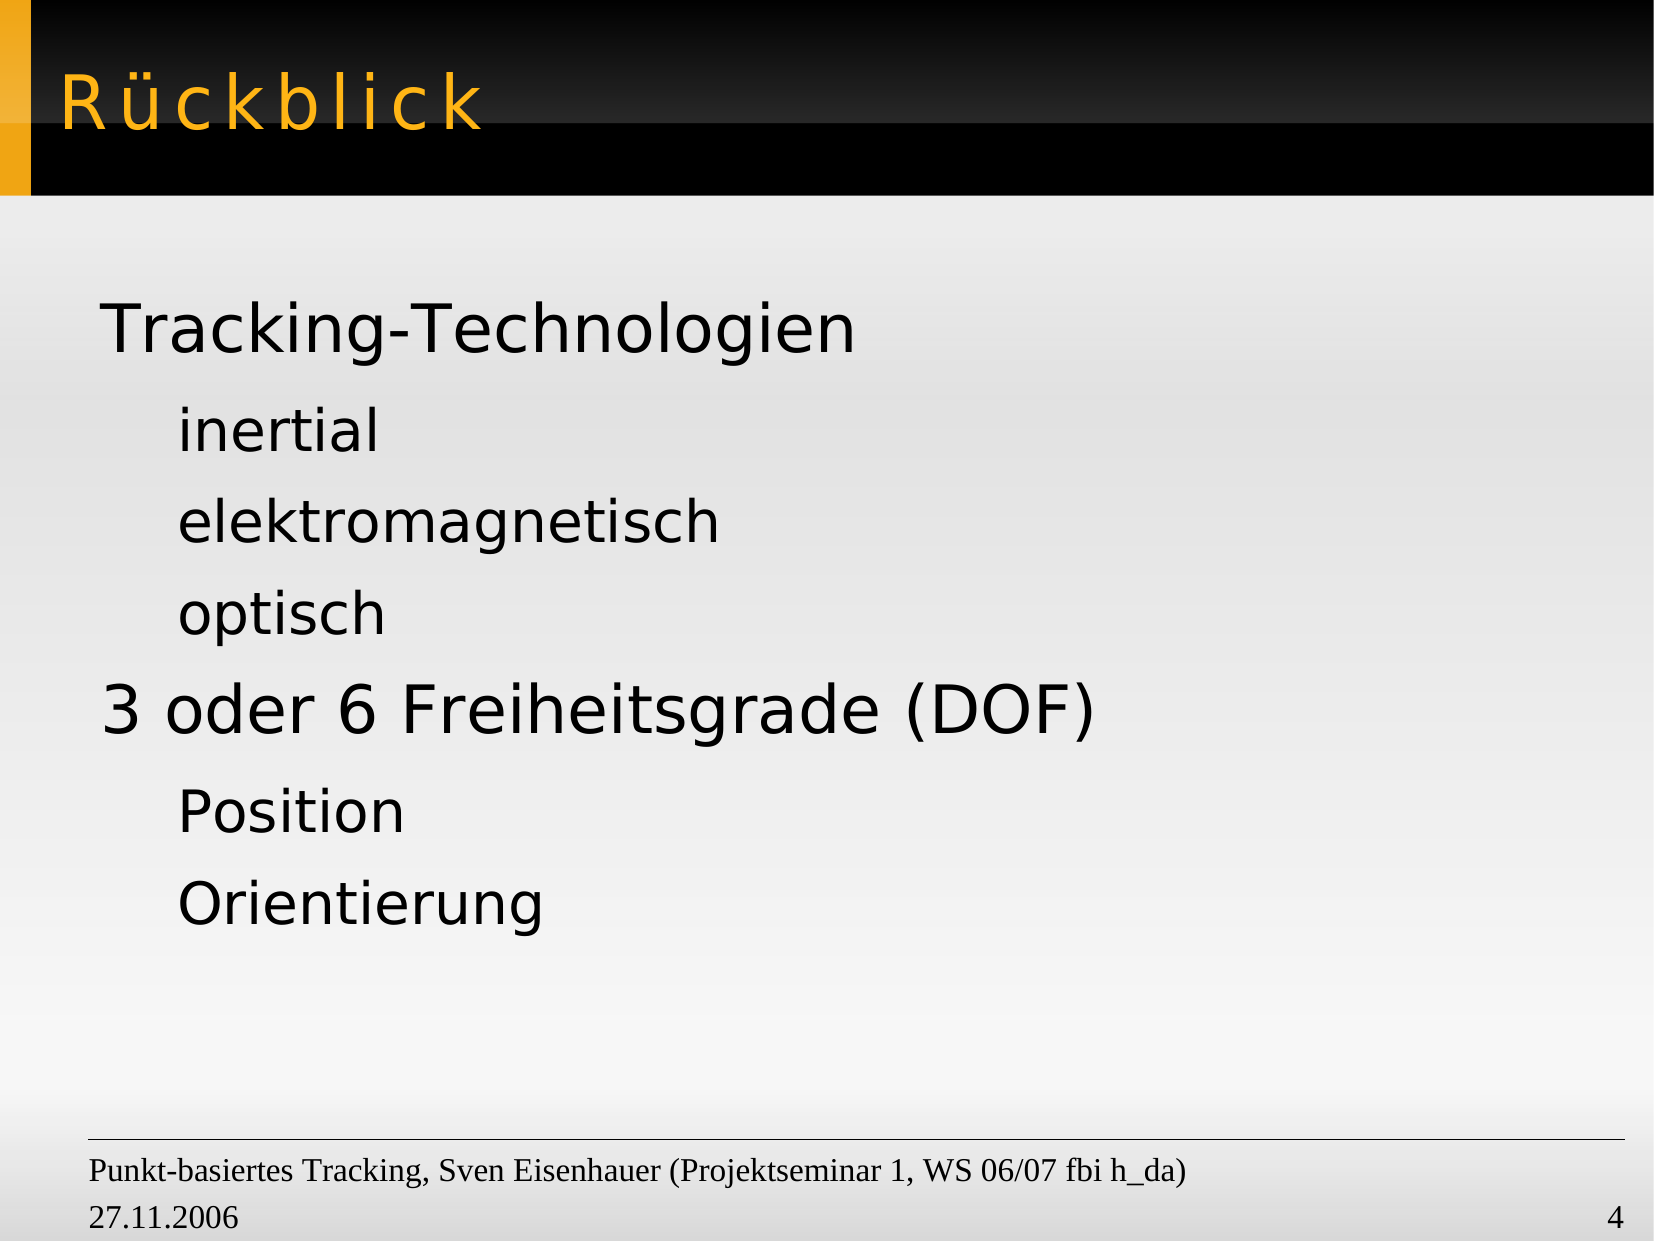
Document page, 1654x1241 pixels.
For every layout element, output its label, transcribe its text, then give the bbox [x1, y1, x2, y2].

picture [0, 0, 1654, 1241]
list Tracking-Technologien inertial elektromagnetisch optisch 3 oder 6 Freiheitsgrade (DOF) Position Orientierung [82, 290, 1571, 1094]
title Rückblick [59, 36, 1270, 171]
